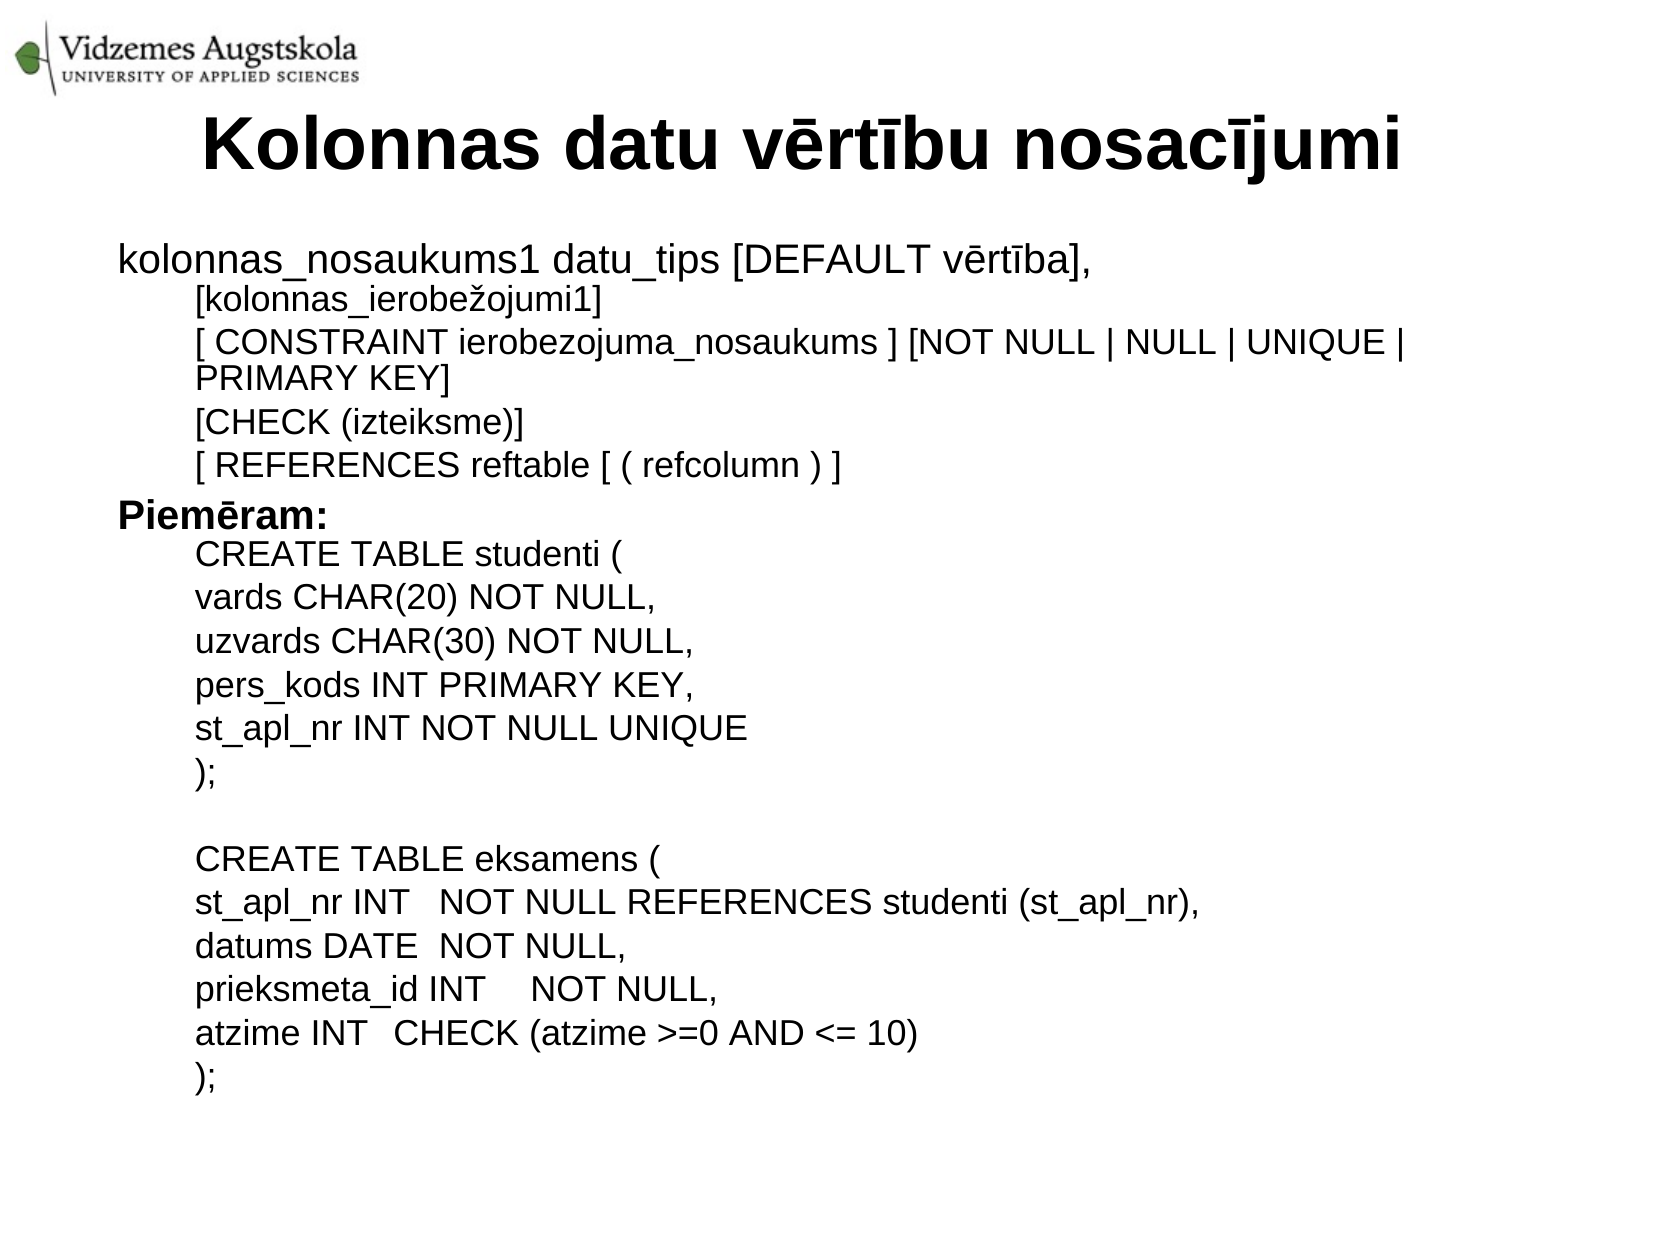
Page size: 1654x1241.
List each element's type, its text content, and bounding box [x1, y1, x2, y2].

picture [5, 2, 368, 113]
title Kolonnas datu vērtību nosacījumi [94, 103, 1512, 188]
list kolonnas_nosaukums1 datu_tips [DEFAULT vērtība], [kolonnas_ierobežojumi1] [ CONSTRAINT ierobezojuma_nosaukums ] [NOT NULL | NULL | UNIQUE | PRIMARY KEY] [CHECK (izteiksme)] [ REFERENCES reftable [ ( refcolumn ) ] Piemēram: CREATE TABLE studenti ( vards CHAR(20) NOT NULL, uzvards CHAR(30) NOT NULL, pers_kods INT PRIMARY KEY, st_apl_nr INT NOT NULL UNIQUE ); CREATE TABLE eksamens ( st_apl_nr INT NOT NULL REFERENCES studenti (st_apl_nr), datums DATE NOT NULL, prieksmeta_id INT NOT NULL, atzime INT CHECK (atzime >=0 AND <= 10) ); [82, 236, 1569, 1107]
